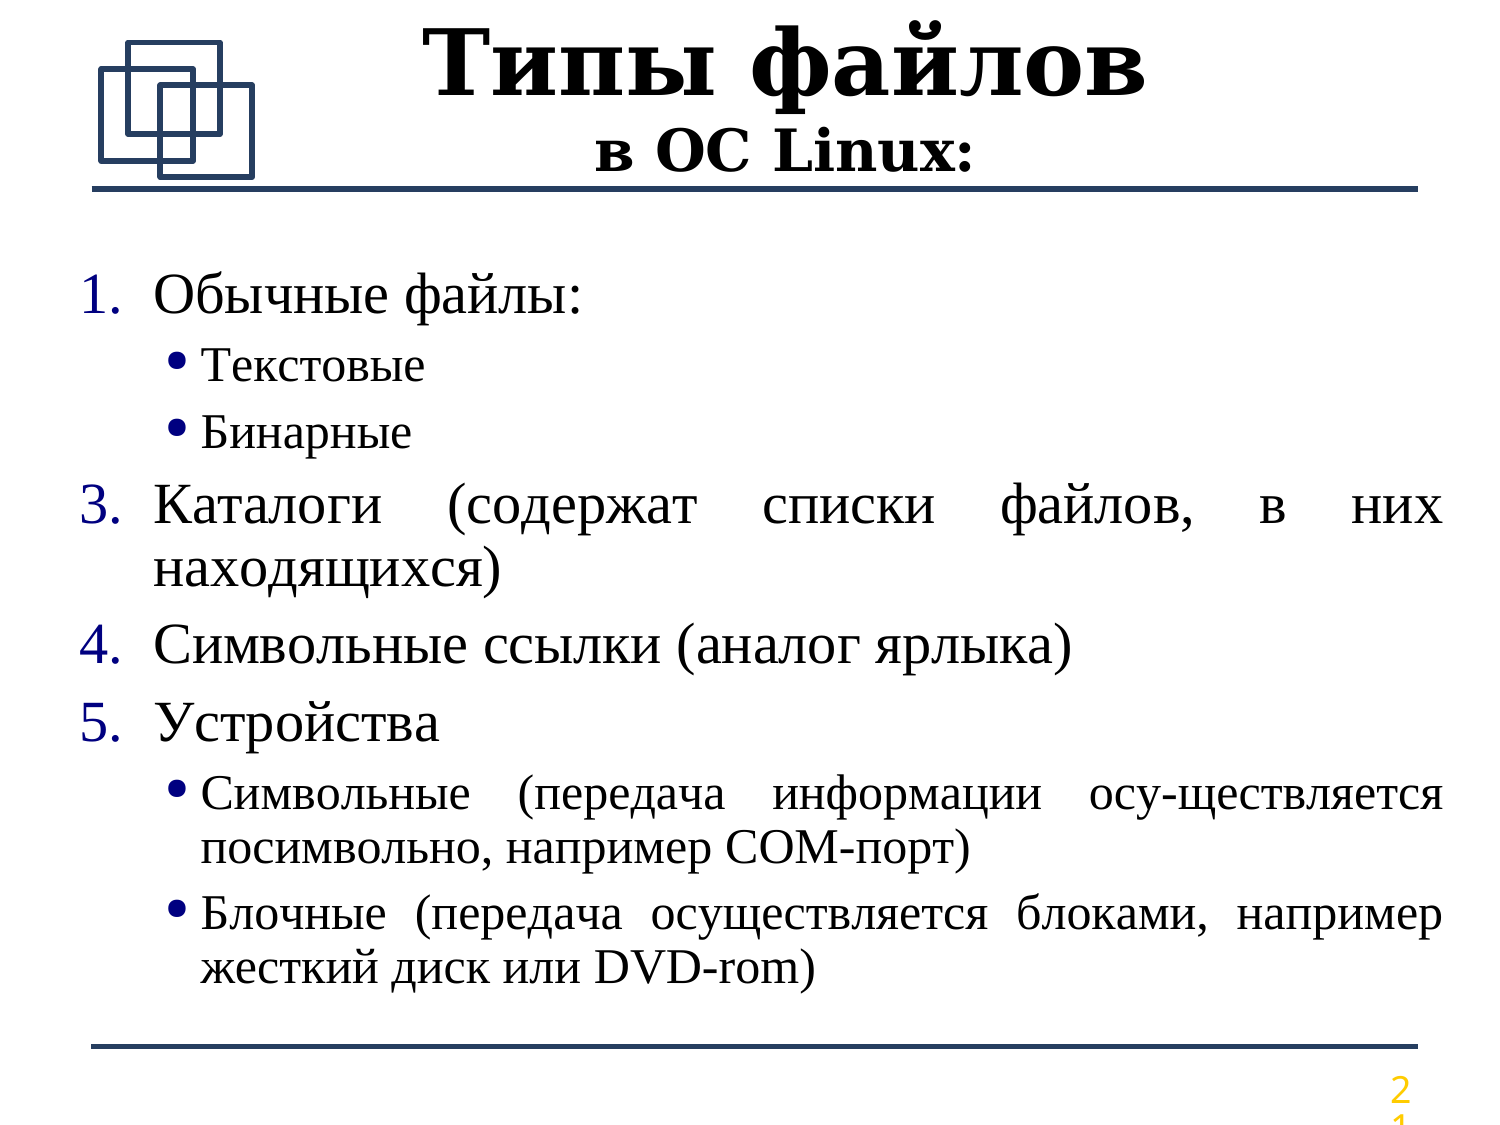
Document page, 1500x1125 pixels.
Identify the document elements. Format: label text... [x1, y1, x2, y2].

list Обычные файлы: Текстовые Бинарные Каталоги (содержат списки файлов, в них находящихся) Символьные ссылки (аналог ярлыка) Устройства Символьные (передача информации осу-ществляется посимвольно, например COM-порт) Блочные (передача осуществляется блоками, например жесткий диск или DVD-rom) [64, 255, 1459, 1095]
title Типы файлов в ОС Linux: [147, 0, 1423, 192]
